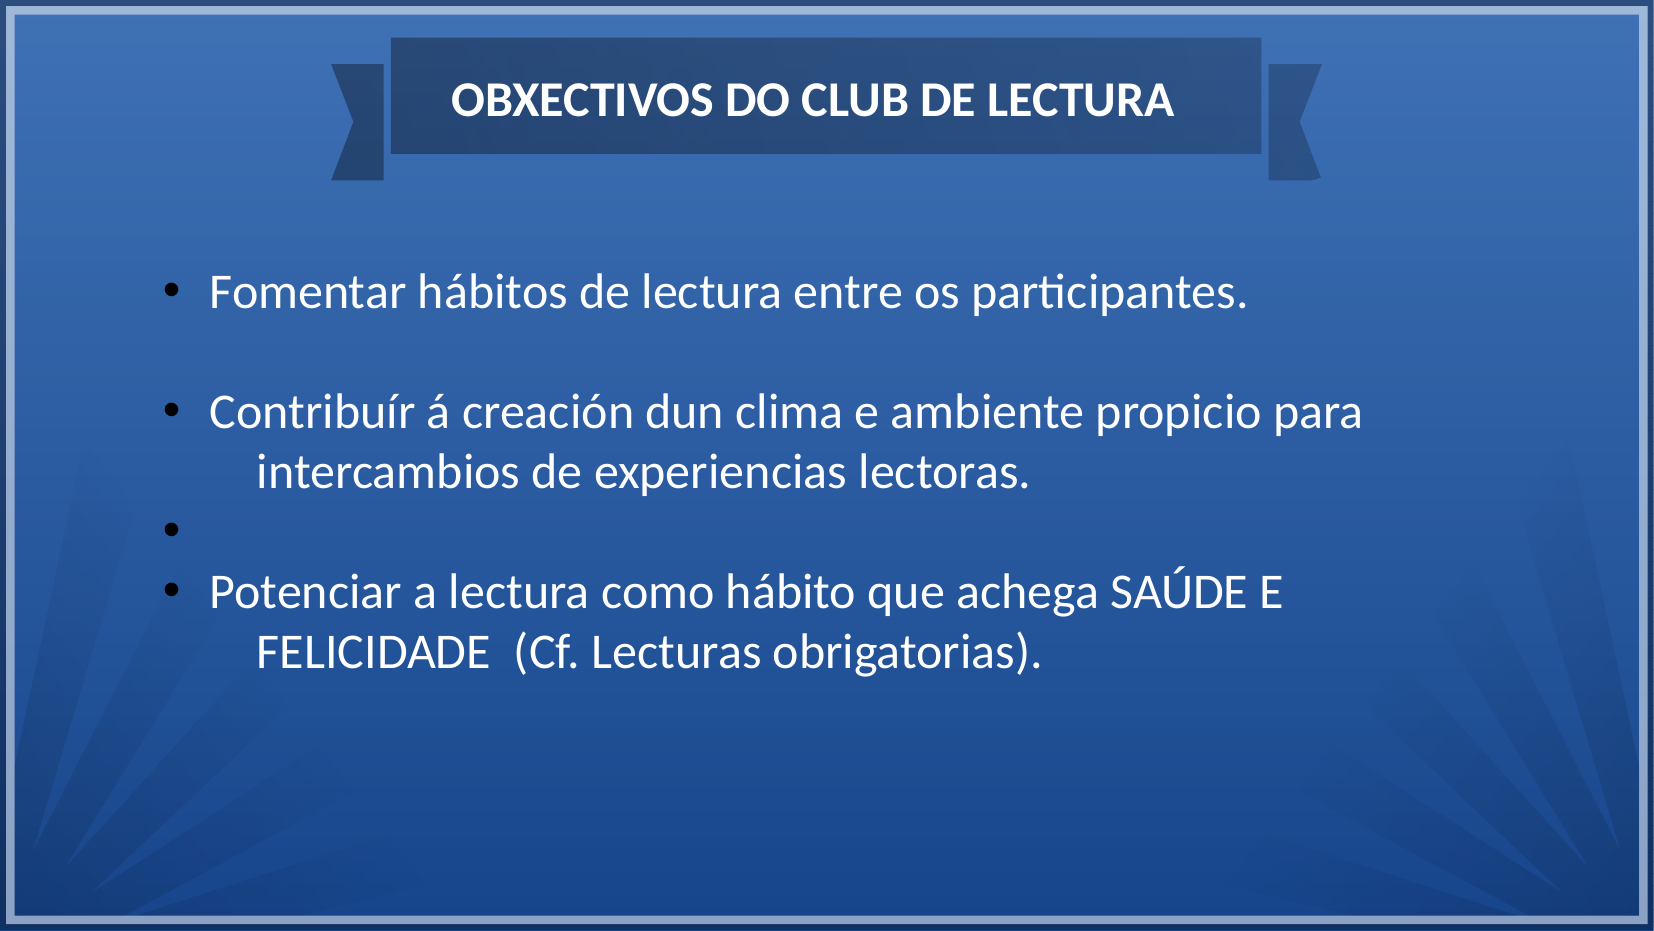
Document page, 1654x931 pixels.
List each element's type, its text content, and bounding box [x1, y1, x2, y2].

text_box OBXECTIVOS DO CLUB DE LECTURA [436, 58, 1250, 135]
text_box Fomentar hábitos de lectura entre os participantes. Contribuír á creación dun clima e ambiente propicio para intercambios de experiencias lectoras. Potenciar a lectura como hábito que achega SAÚDE E FELICIDADE (Cf. Lecturas obrigatorias). [147, 251, 1434, 691]
